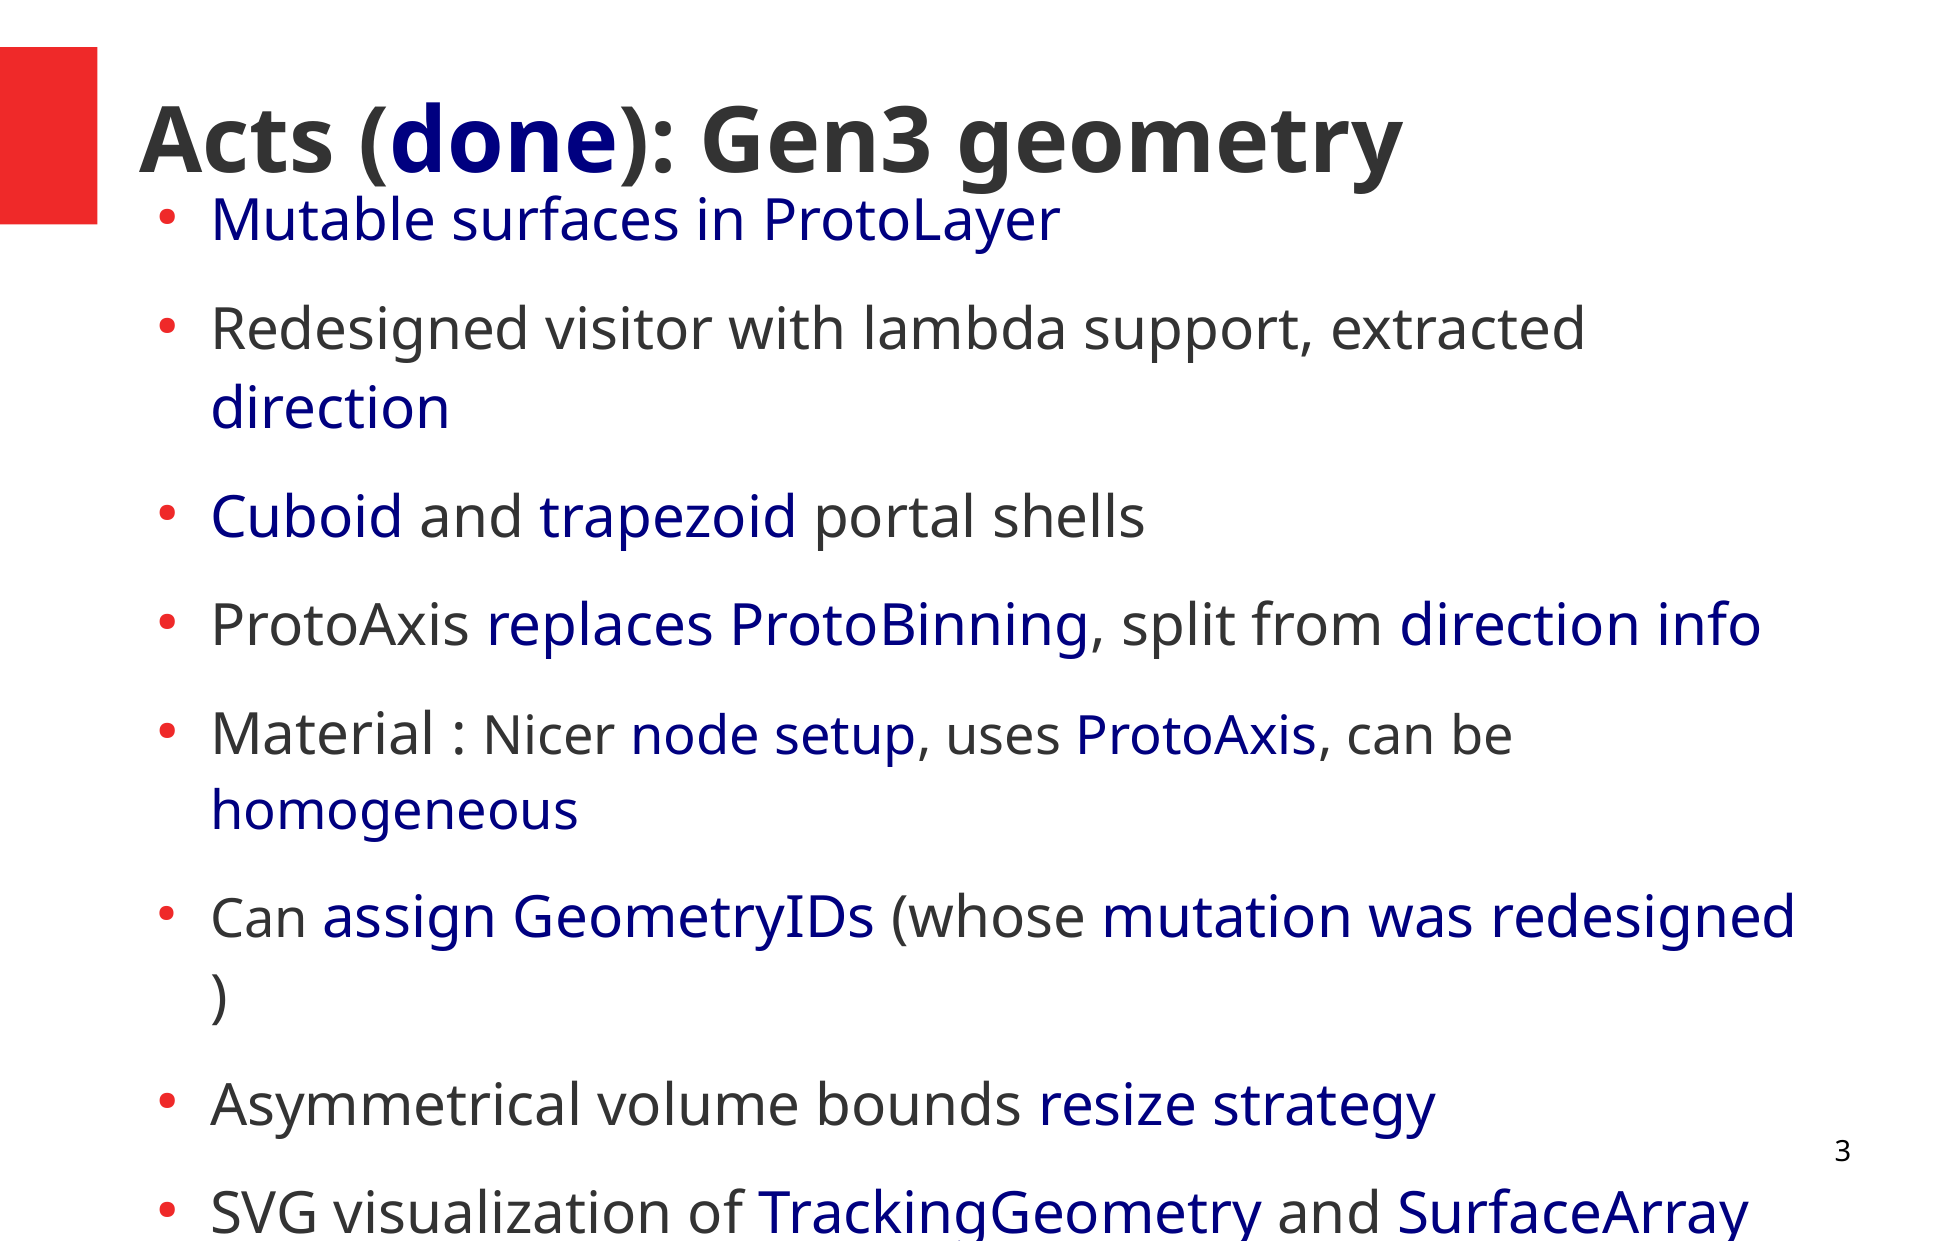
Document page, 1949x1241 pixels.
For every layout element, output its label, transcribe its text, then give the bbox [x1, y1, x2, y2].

list Mutable surfaces in ProtoLayer Redesigned visitor with lambda support, extracted direction Cuboid and trapezoid portal shells ProtoAxis replaces ProtoBinning, split from direction info Material : Nicer node setup, uses ProtoAxis, can be homogeneous Can assign GeometryIDs (whose mutation was redesigned) Asymmetrical volume bounds resize strategy SVG visualization of TrackingGeometry and SurfaceArray [139, 224, 1810, 1205]
title Acts (done): Gen3 geometry [139, 49, 1852, 225]
